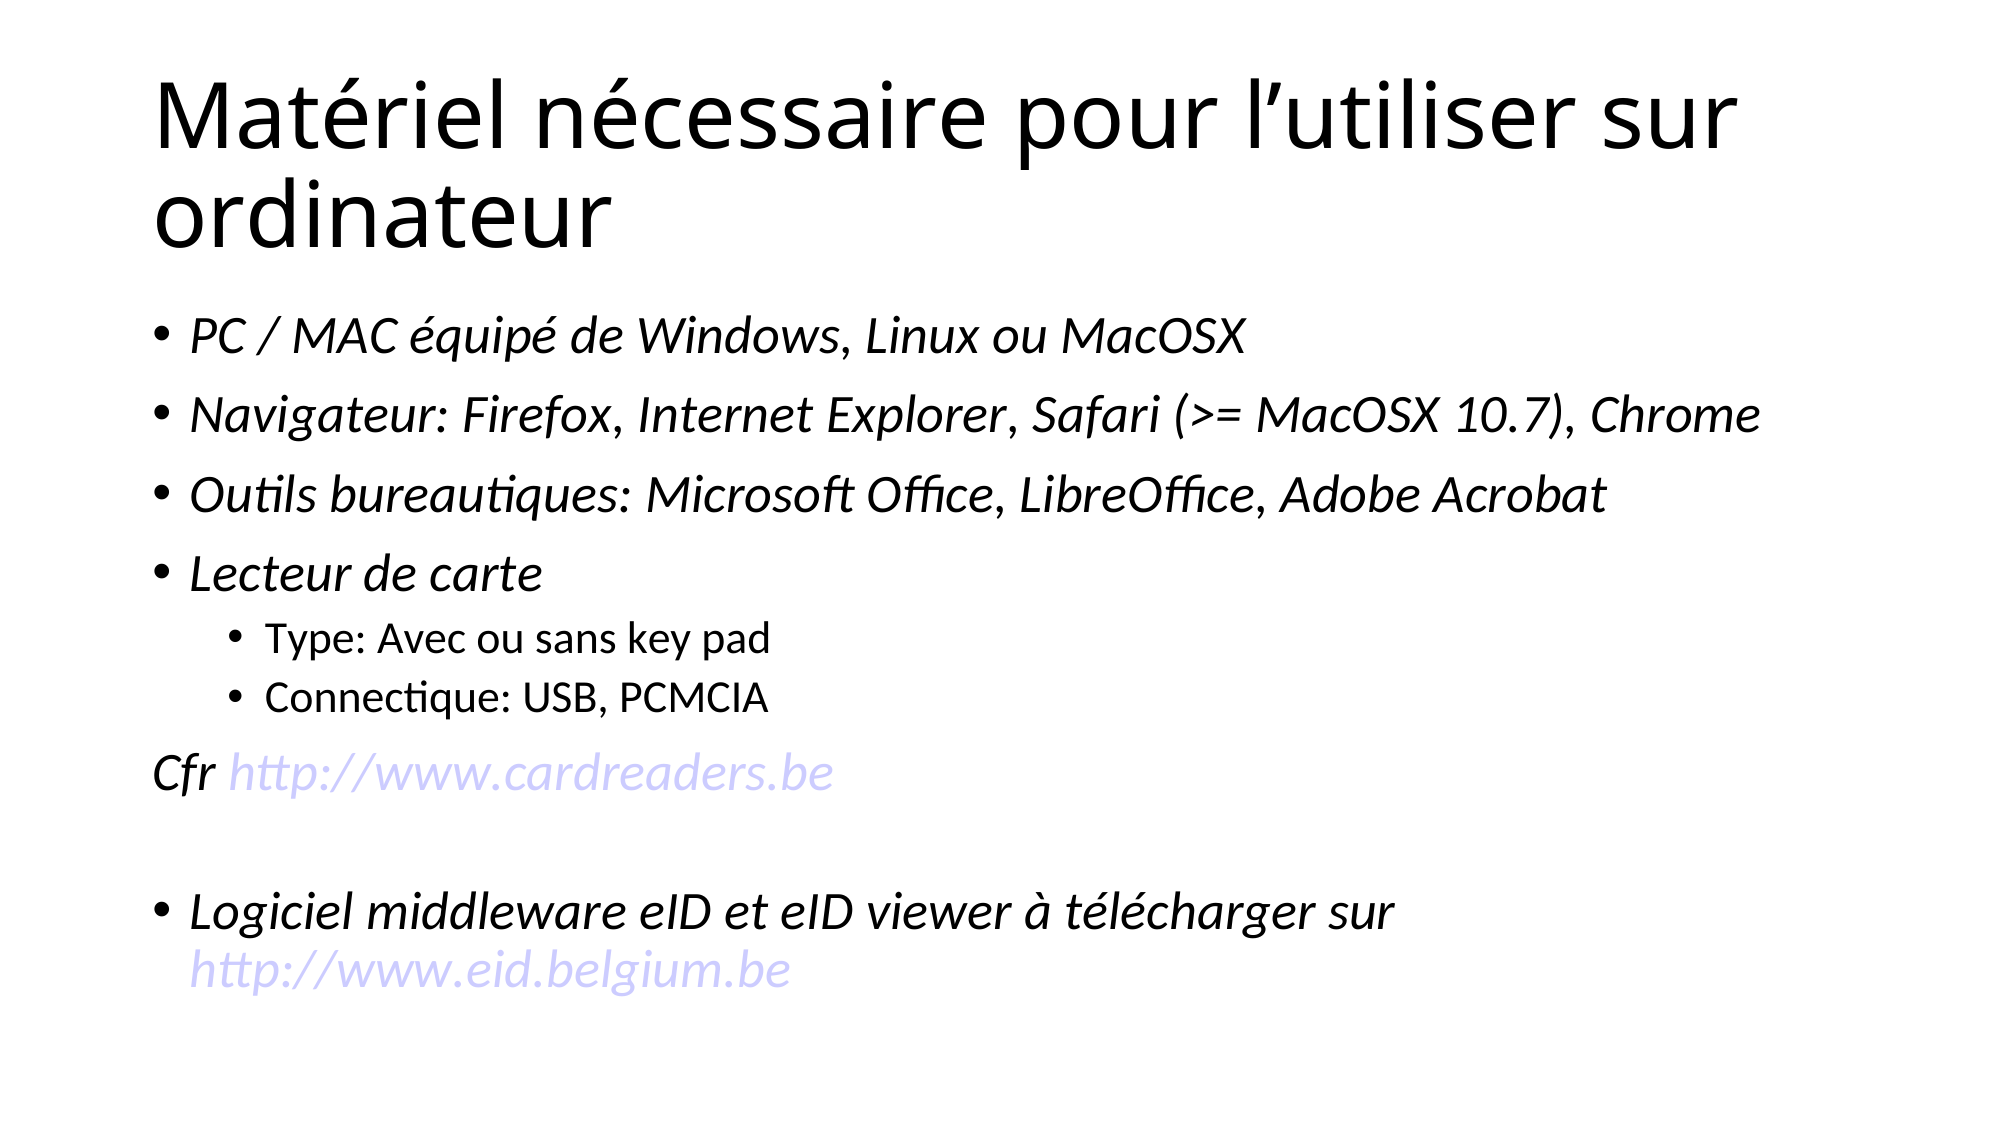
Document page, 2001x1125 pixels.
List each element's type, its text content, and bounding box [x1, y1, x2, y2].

text_box PC / MAC équipé de Windows, Linux ou MacOSX Navigateur: Firefox, Internet Explorer, Safari (>= MacOSX 10.7), Chrome Outils bureautiques: Microsoft Office, LibreOffice, Adobe Acrobat Lecteur de carte Type: Avec ou sans key pad Connectique: USB, PCMCIA Cfr http://www.cardreaders.be Logiciel middleware eID et eID viewer à télécharger sur http://www.eid.belgium.be [137, 299, 1863, 1014]
text_box Matériel nécessaire pour l’utiliser sur ordinateur [137, 59, 1863, 278]
